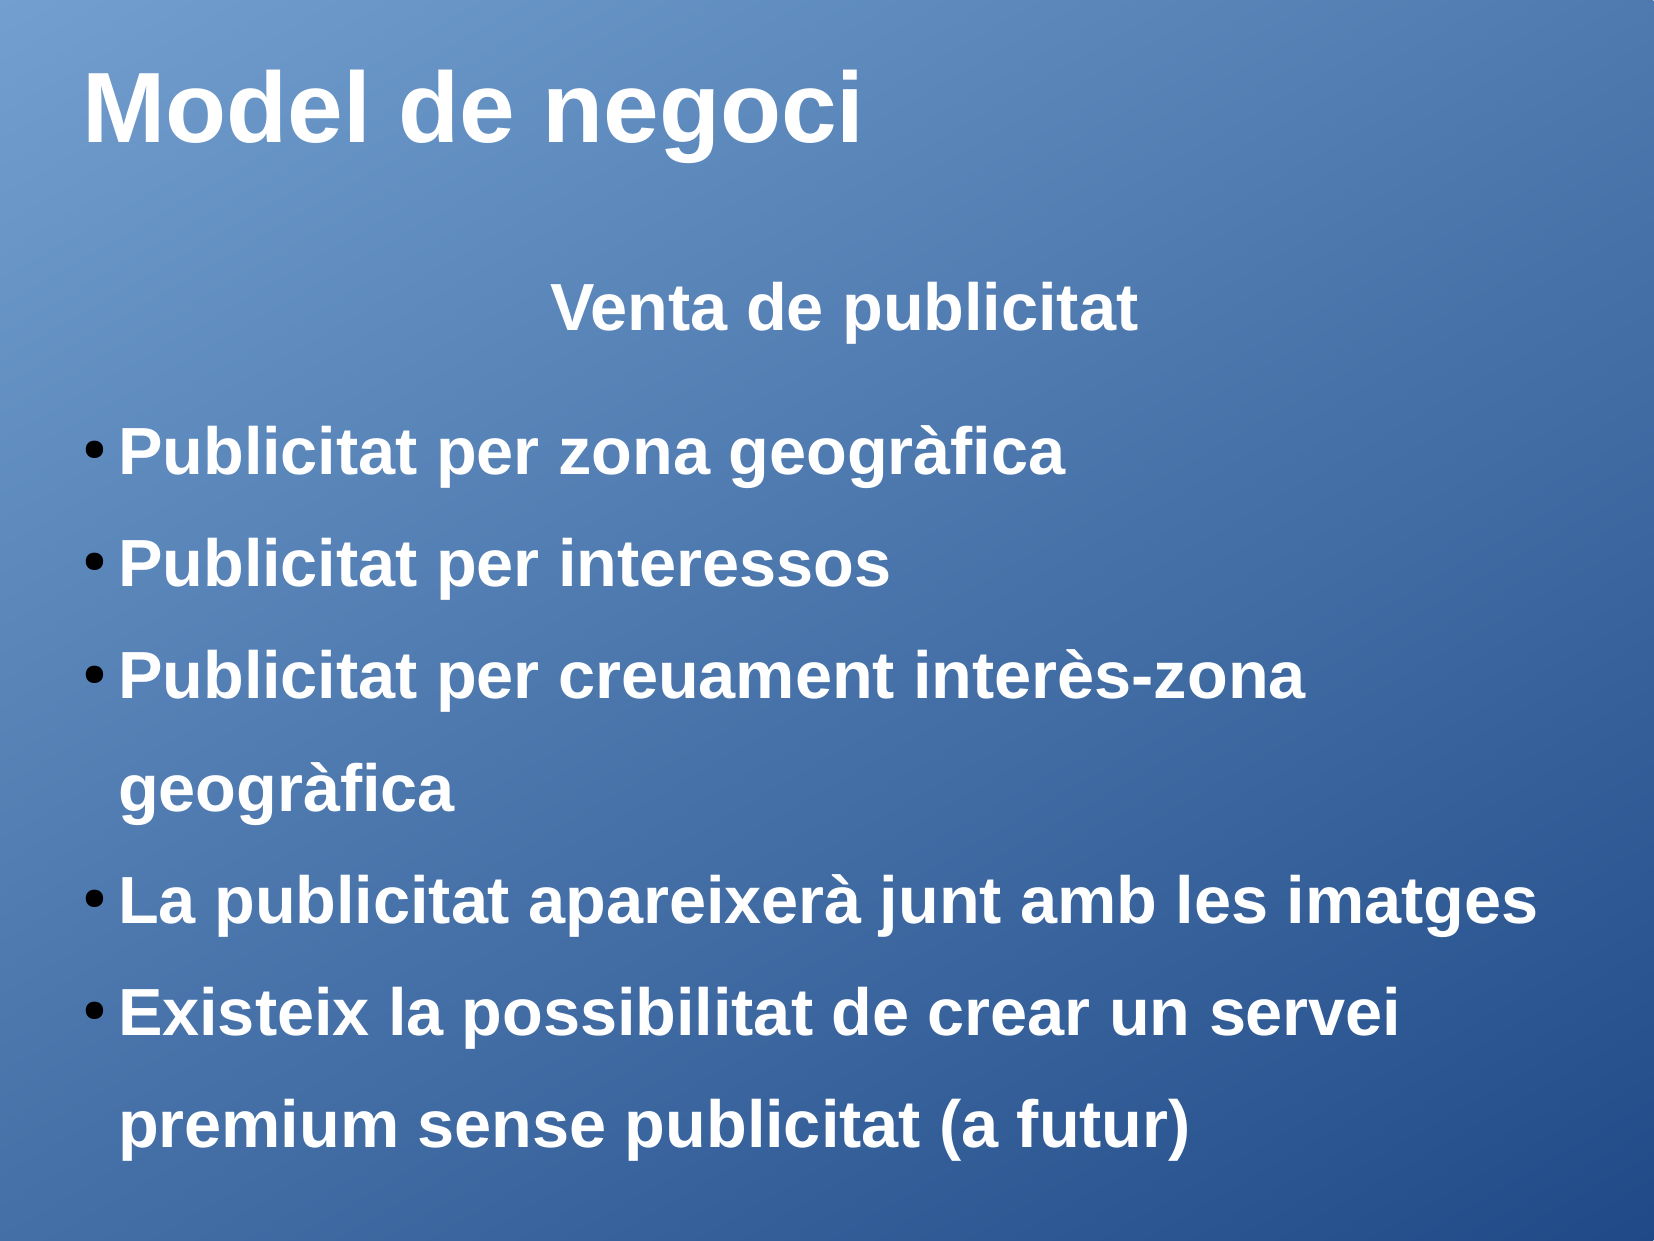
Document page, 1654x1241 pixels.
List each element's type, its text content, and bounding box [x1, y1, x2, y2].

title Model de negoci [82, 49, 1571, 166]
subtitle Publicitat per zona geogràfica Publicitat per interessos Publicitat per creuament interès-zona geogràfica La publicitat apareixerà junt amb les imatges Existeix la possibilitat de crear un servei premium sense publicitat (a futur) [82, 395, 1571, 1144]
text_box [807, 593, 1229, 756]
text_box Venta de publicitat [82, 246, 1571, 331]
